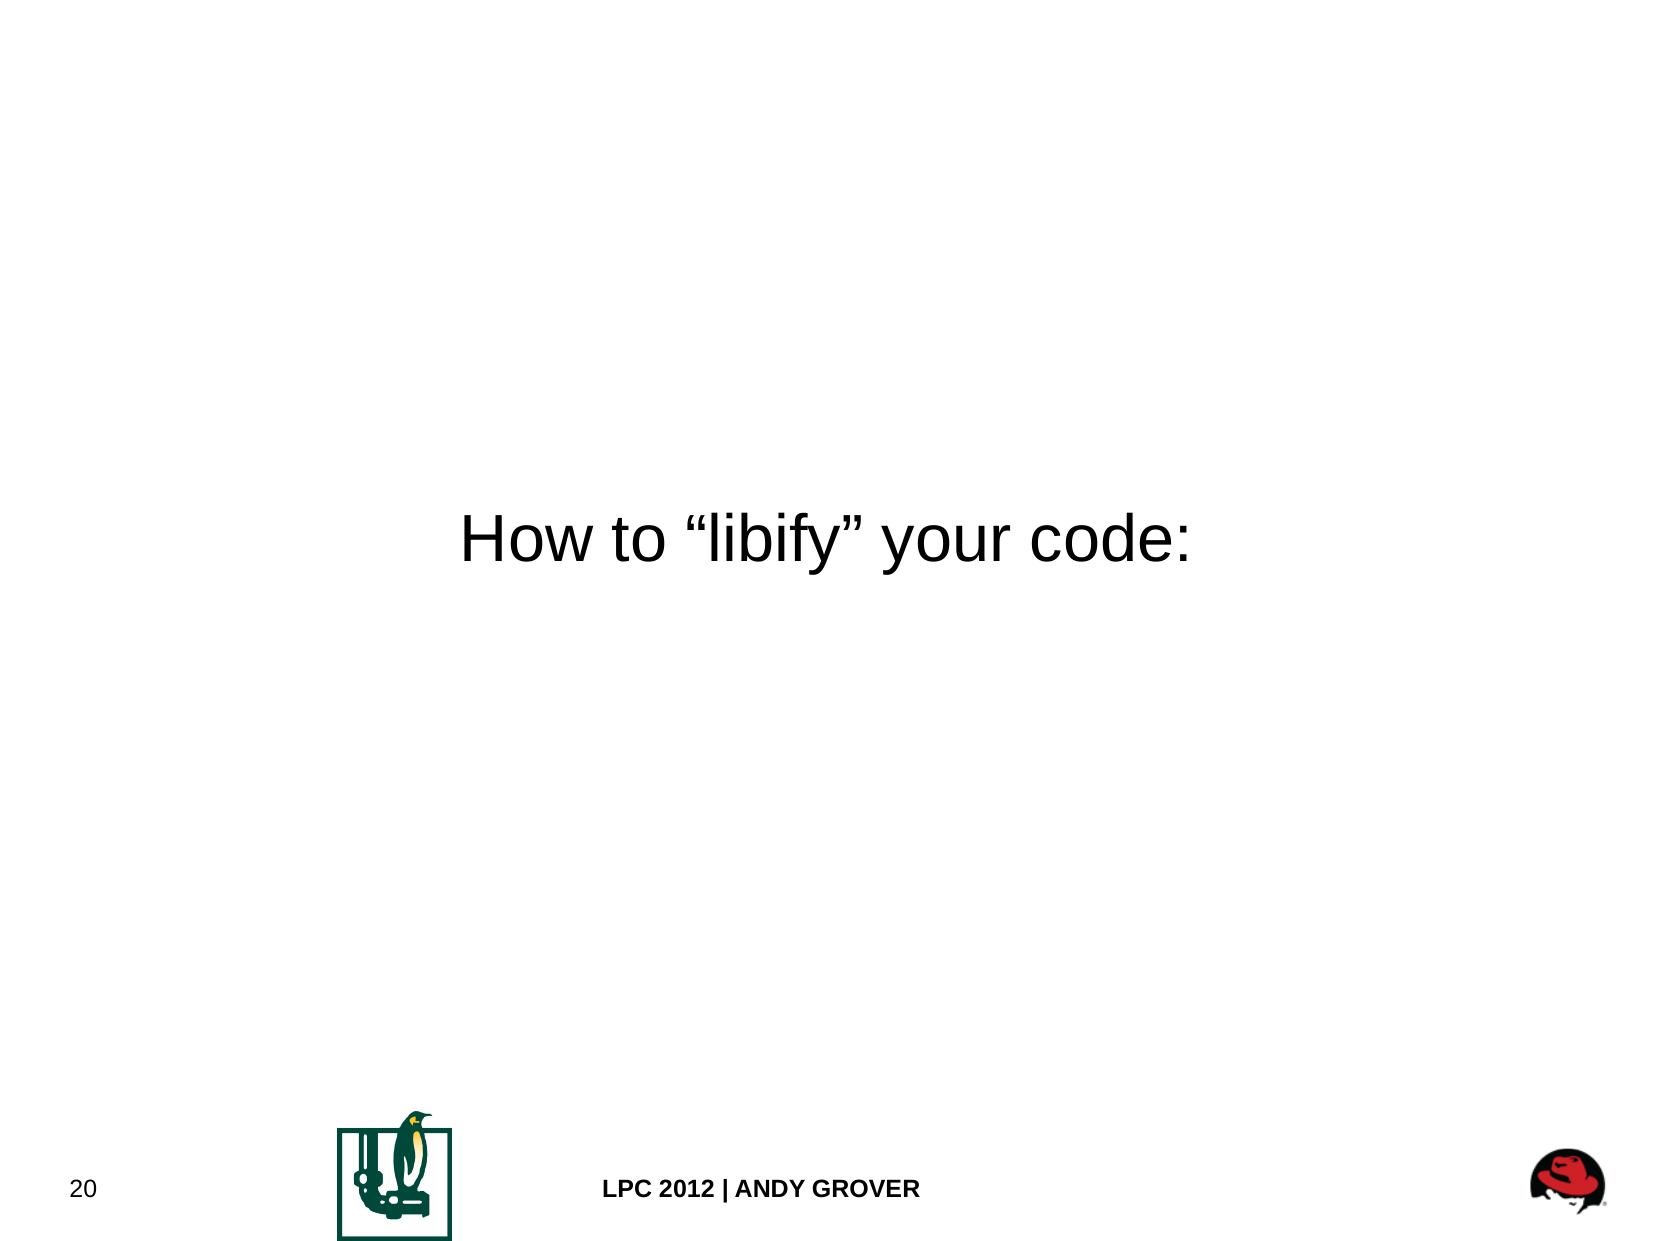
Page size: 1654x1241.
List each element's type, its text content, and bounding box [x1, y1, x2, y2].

subtitle How to “libify” your code: [82, 37, 1571, 1039]
picture [1529, 1146, 1613, 1224]
picture [337, 1111, 452, 1241]
